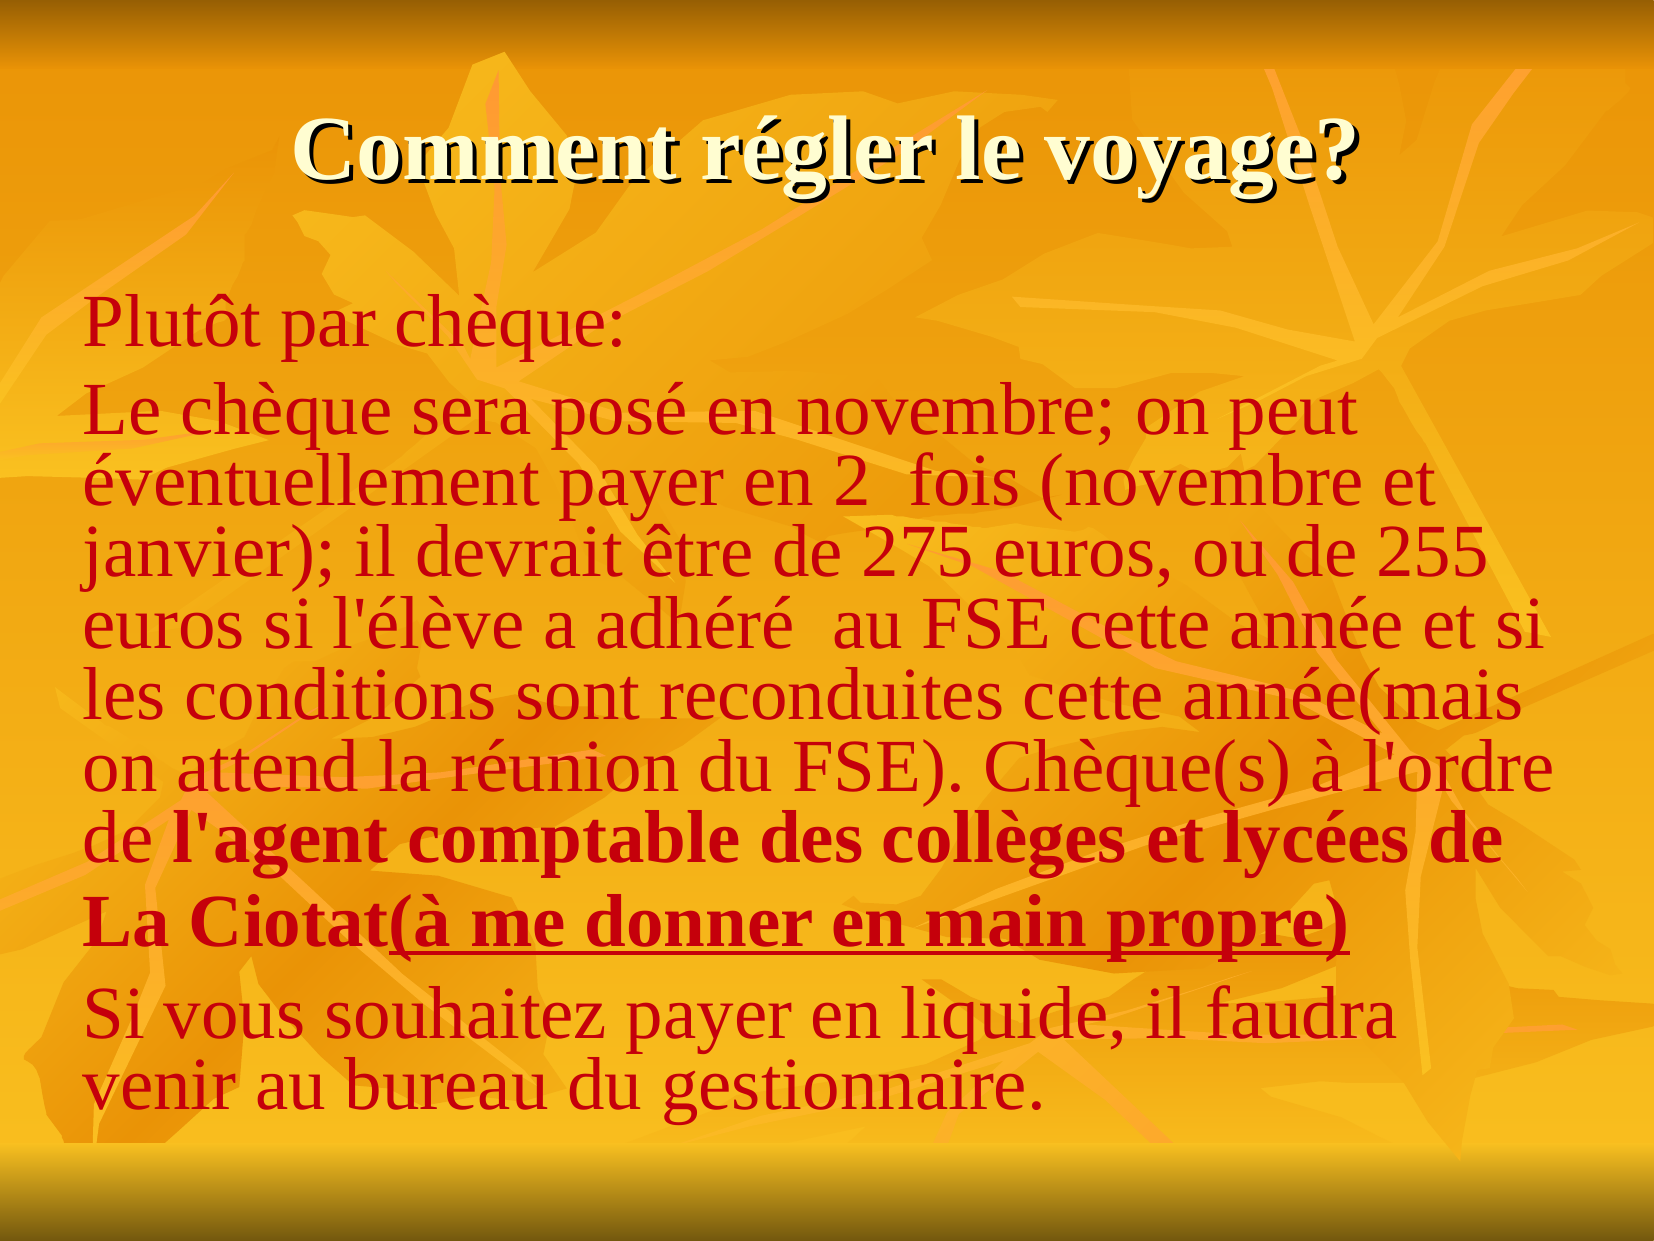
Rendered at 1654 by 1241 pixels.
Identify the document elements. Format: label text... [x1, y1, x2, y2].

title Comment régler le voyage? [82, 31, 1571, 276]
text_box Plutôt par chèque: Le chèque sera posé en novembre; on peut éventuellement payer en 2 fois (novembre et janvier); il devrait être de 275 euros, ou de 255 euros si l'élève a adhéré au FSE cette année et si les conditions sont reconduites cette année(mais on attend la réunion du FSE). Chèque(s) à l'ordre de l'agent comptable des collèges et lycées de La Ciotat(à me donner en main propre)‏ Si vous souhaitez payer en liquide, il faudra venir au bureau du gestionnaire. [82, 289, 1571, 1199]
